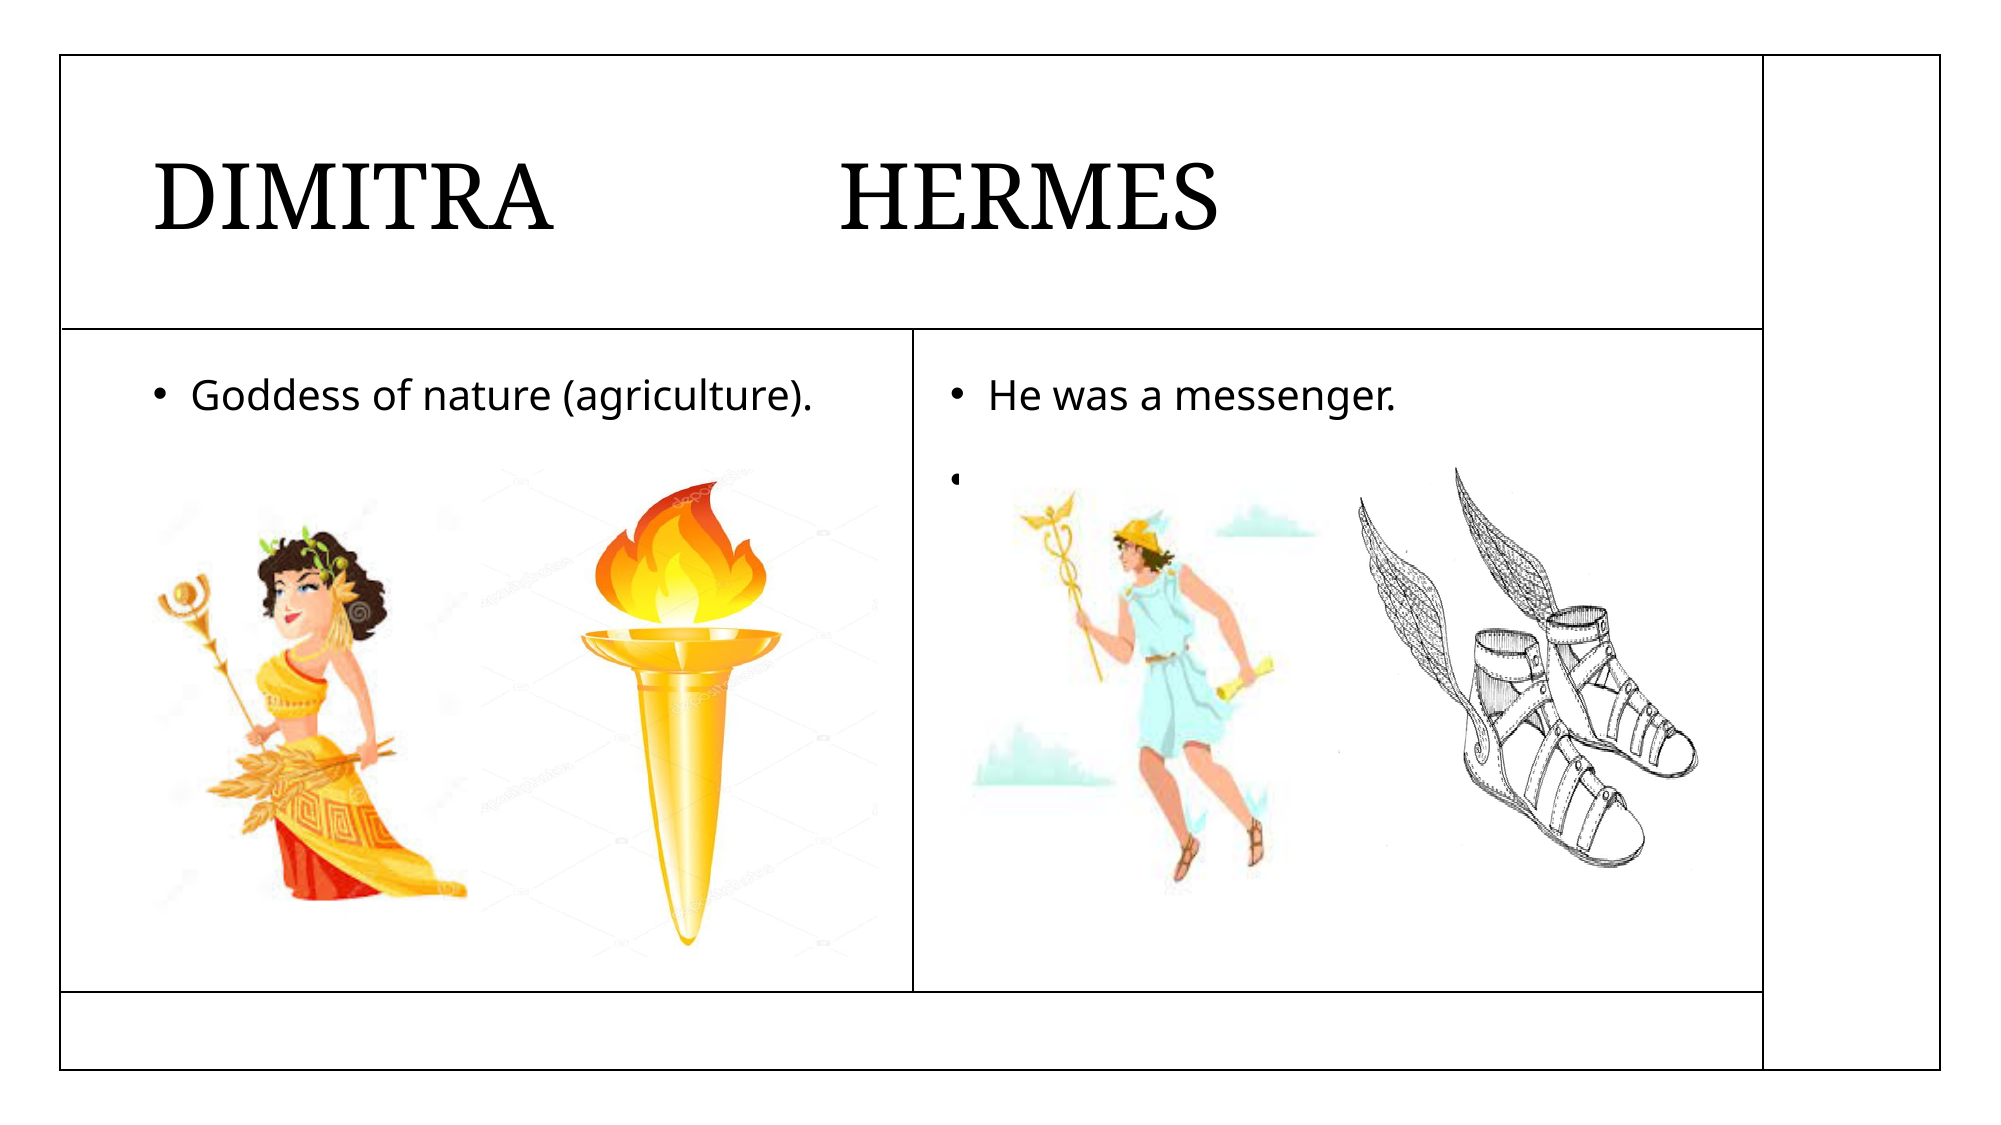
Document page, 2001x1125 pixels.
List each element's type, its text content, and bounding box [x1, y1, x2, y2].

picture [138, 469, 878, 957]
list Goddess of nature (agriculture). [138, 345, 878, 469]
title DIMITRA HERMES [138, 90, 1727, 309]
picture [959, 426, 1716, 915]
list He was a messenger. [934, 345, 1727, 957]
